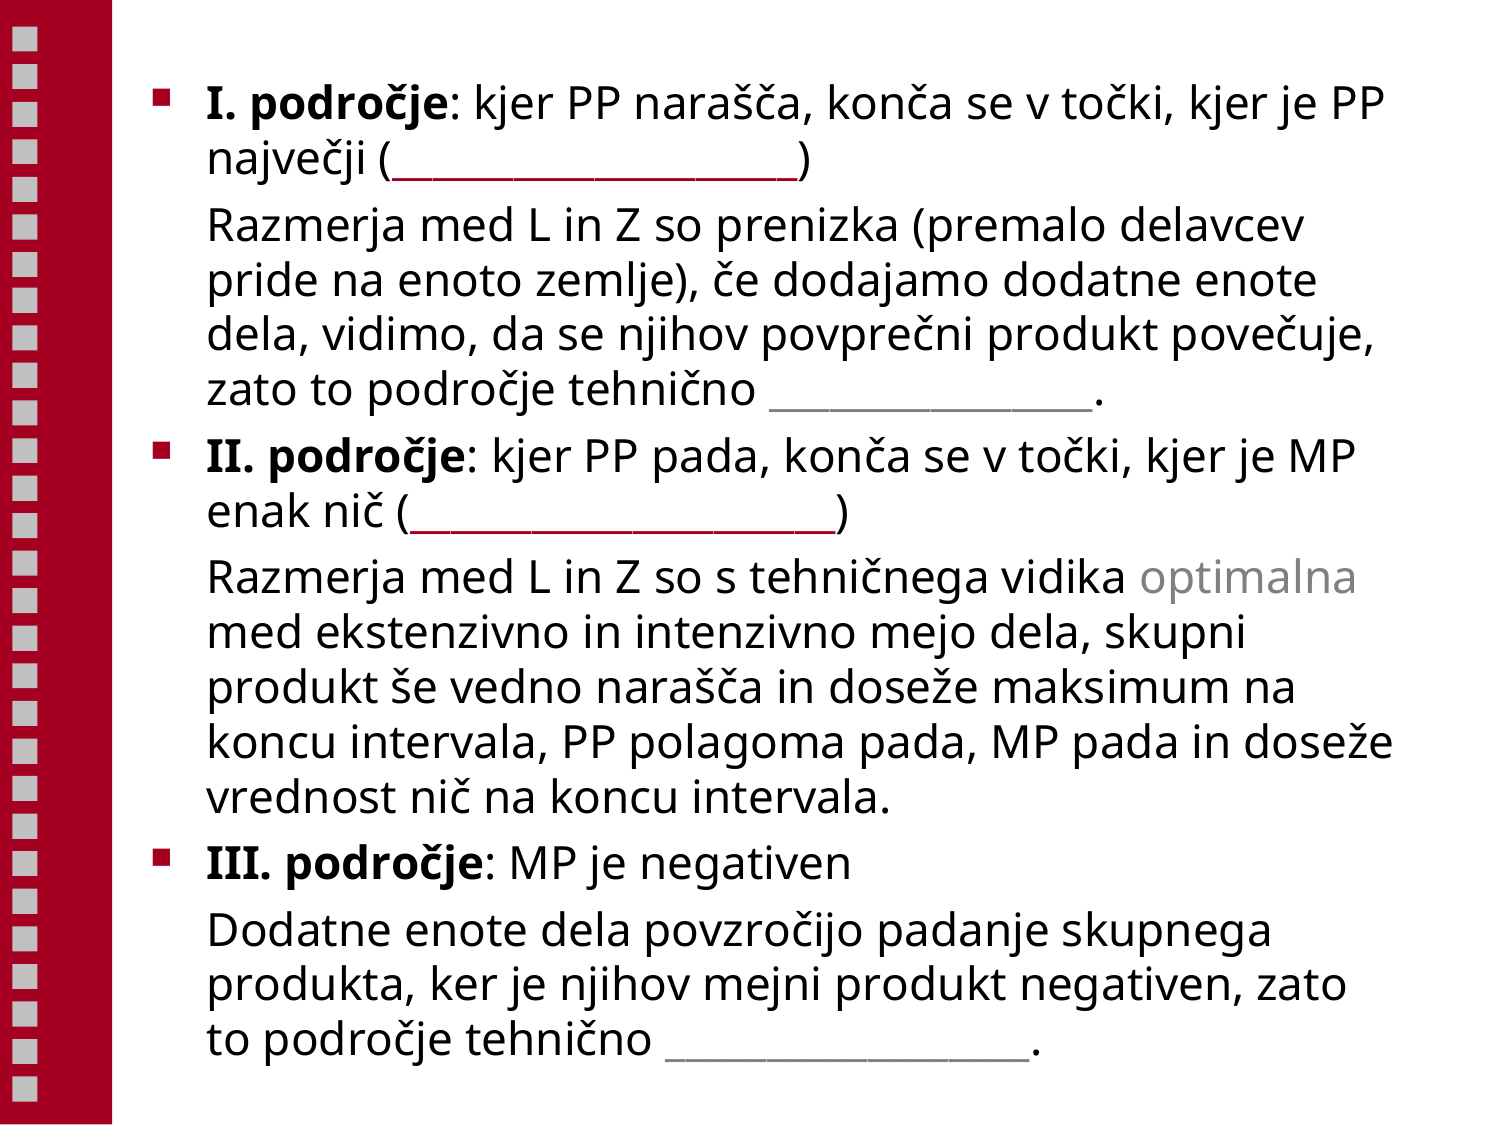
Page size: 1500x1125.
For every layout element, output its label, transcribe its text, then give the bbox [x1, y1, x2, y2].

list I. področje: kjer PP narašča, konča se v točki, kjer je PP največji (____________________) Razmerja med L in Z so prenizka (premalo delavcev pride na enoto zemlje), če dodajamo dodatne enote dela, vidimo, da se njihov povprečni produkt povečuje, zato to področje tehnično ________________. II. področje: kjer PP pada, konča se v točki, kjer je MP enak nič (_____________________) Razmerja med L in Z so s tehničnega vidika optimalna med ekstenzivno in intenzivno mejo dela, skupni produkt še vedno narašča in doseže maksimum na koncu intervala, PP polagoma pada, MP pada in doseže vrednost nič na koncu intervala. III. področje: MP je negativen Dodatne enote dela povzročijo padanje skupnega produkta, ker je njihov mejni produkt negativen, zato to področje tehnično __________________. [135, 66, 1411, 1075]
